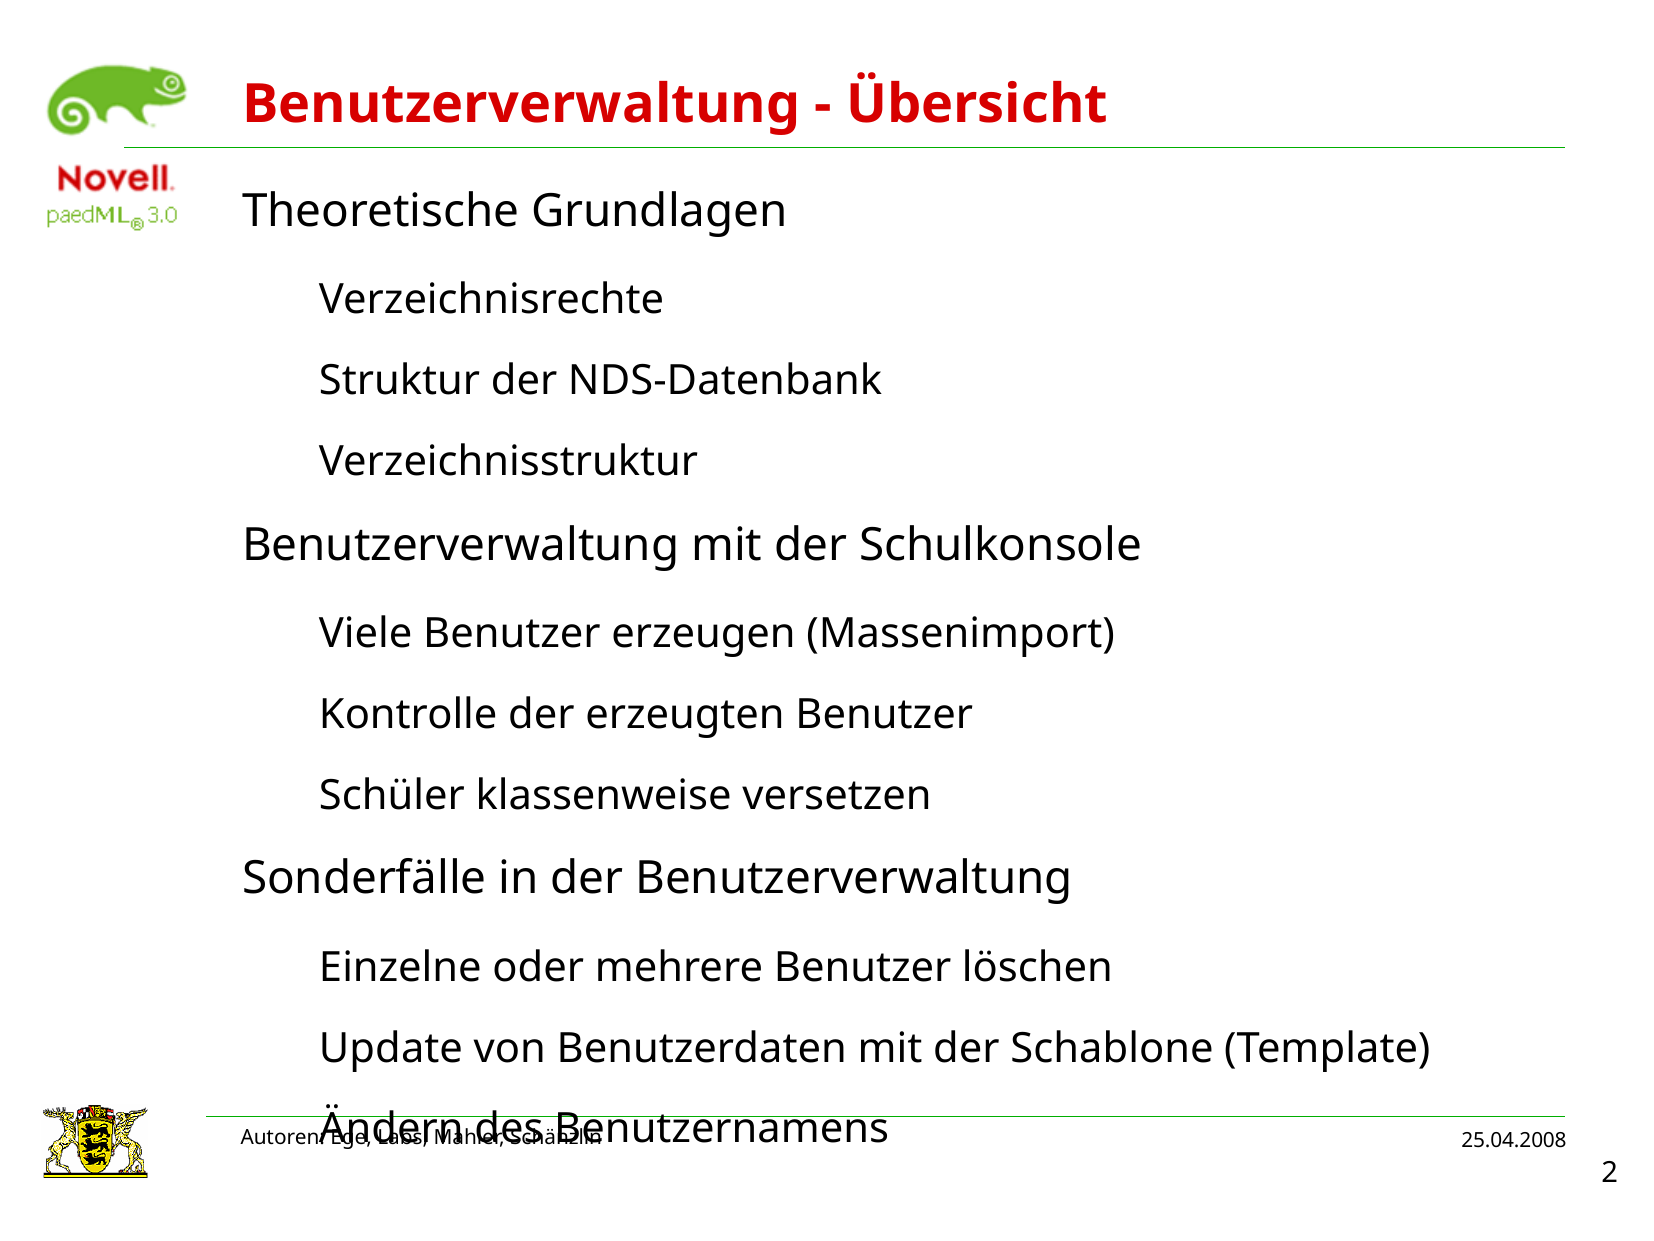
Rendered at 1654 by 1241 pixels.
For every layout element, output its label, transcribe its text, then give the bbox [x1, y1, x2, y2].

picture [41, 1104, 148, 1180]
list Theoretische Grundlagen Verzeichnisrechte Struktur der NDS-Datenbank Verzeichnisstruktur Benutzerverwaltung mit der Schulkonsole Viele Benutzer erzeugen (Massenimport) Kontrolle der erzeugten Benutzer Schüler klassenweise versetzen Sonderfälle in der Benutzerverwaltung Einzelne oder mehrere Benutzer löschen Update von Benutzerdaten mit der Schablone (Template) Ändern des Benutzernamens [224, 177, 1554, 1073]
title Benutzerverwaltung - Übersicht [242, 68, 1577, 135]
picture [29, 34, 199, 237]
